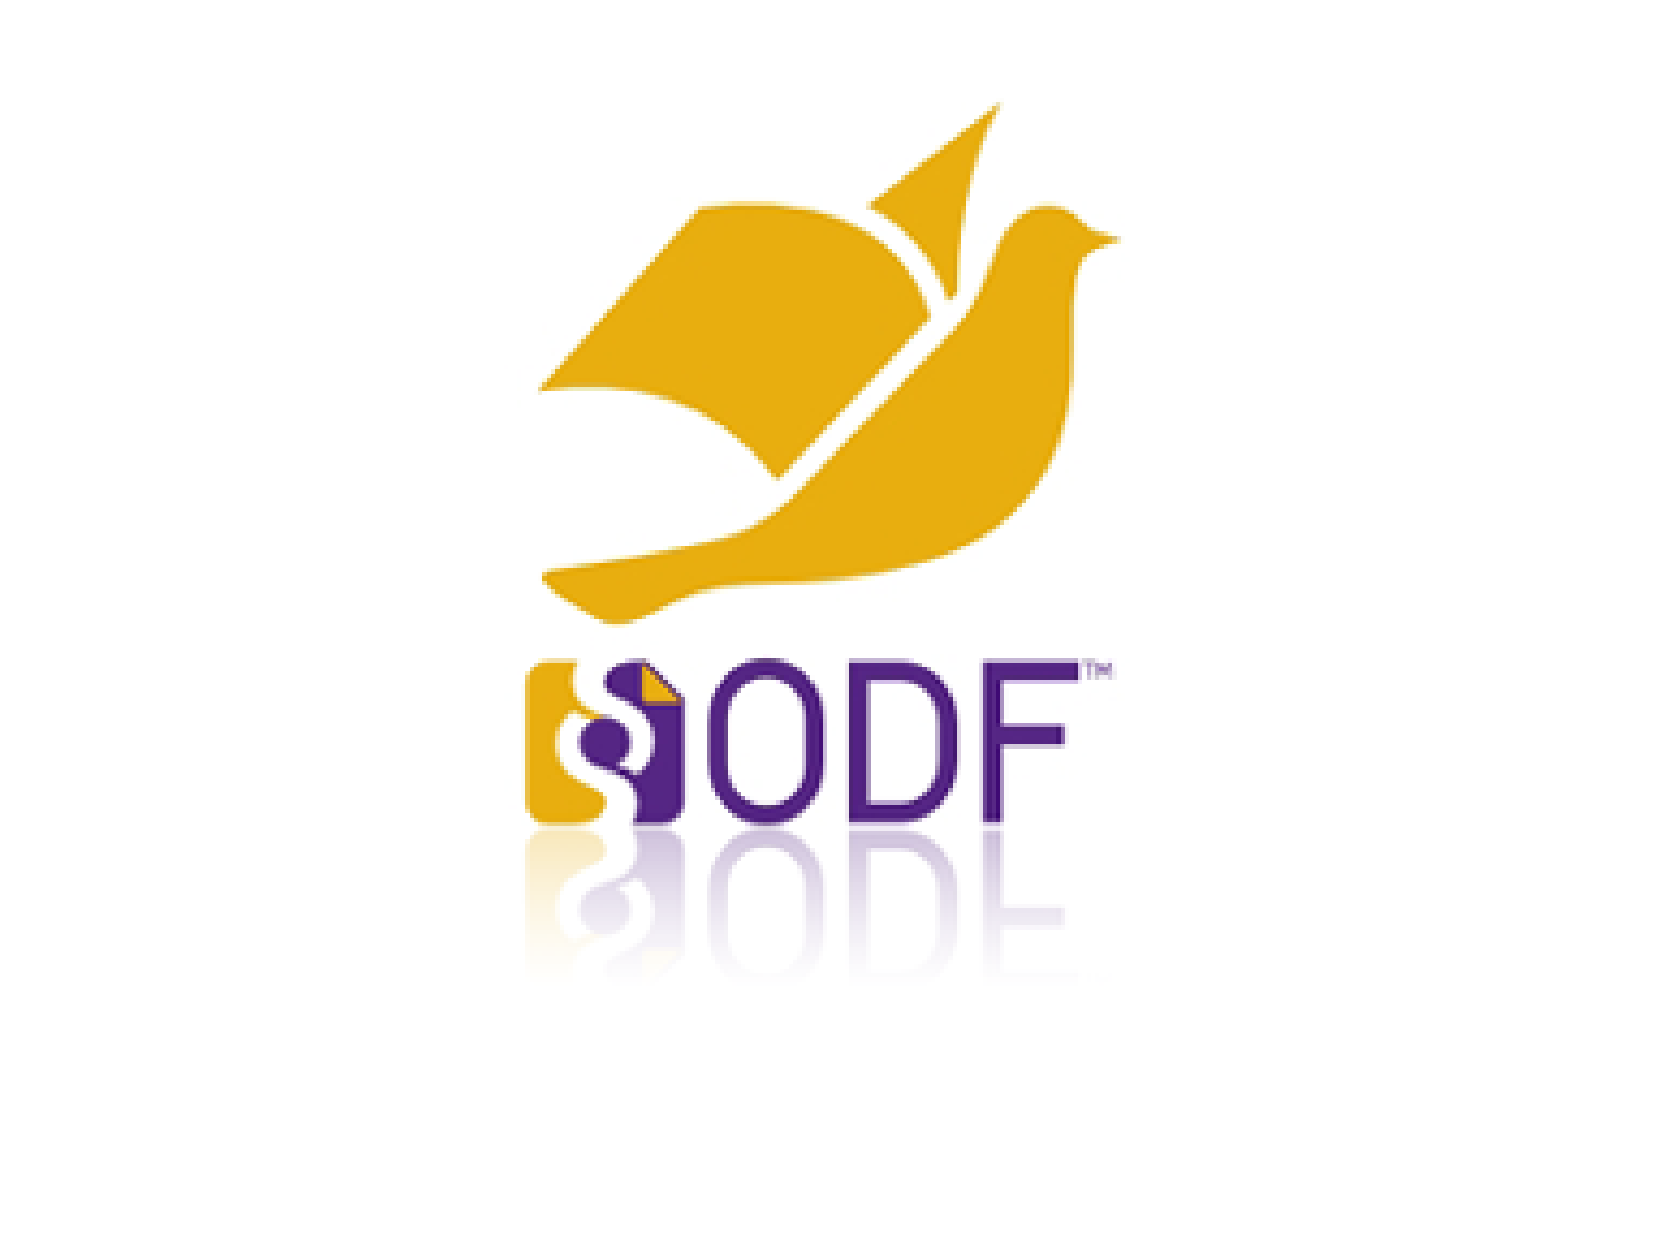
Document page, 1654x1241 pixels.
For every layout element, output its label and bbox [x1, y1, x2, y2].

picture [448, 94, 1182, 1176]
